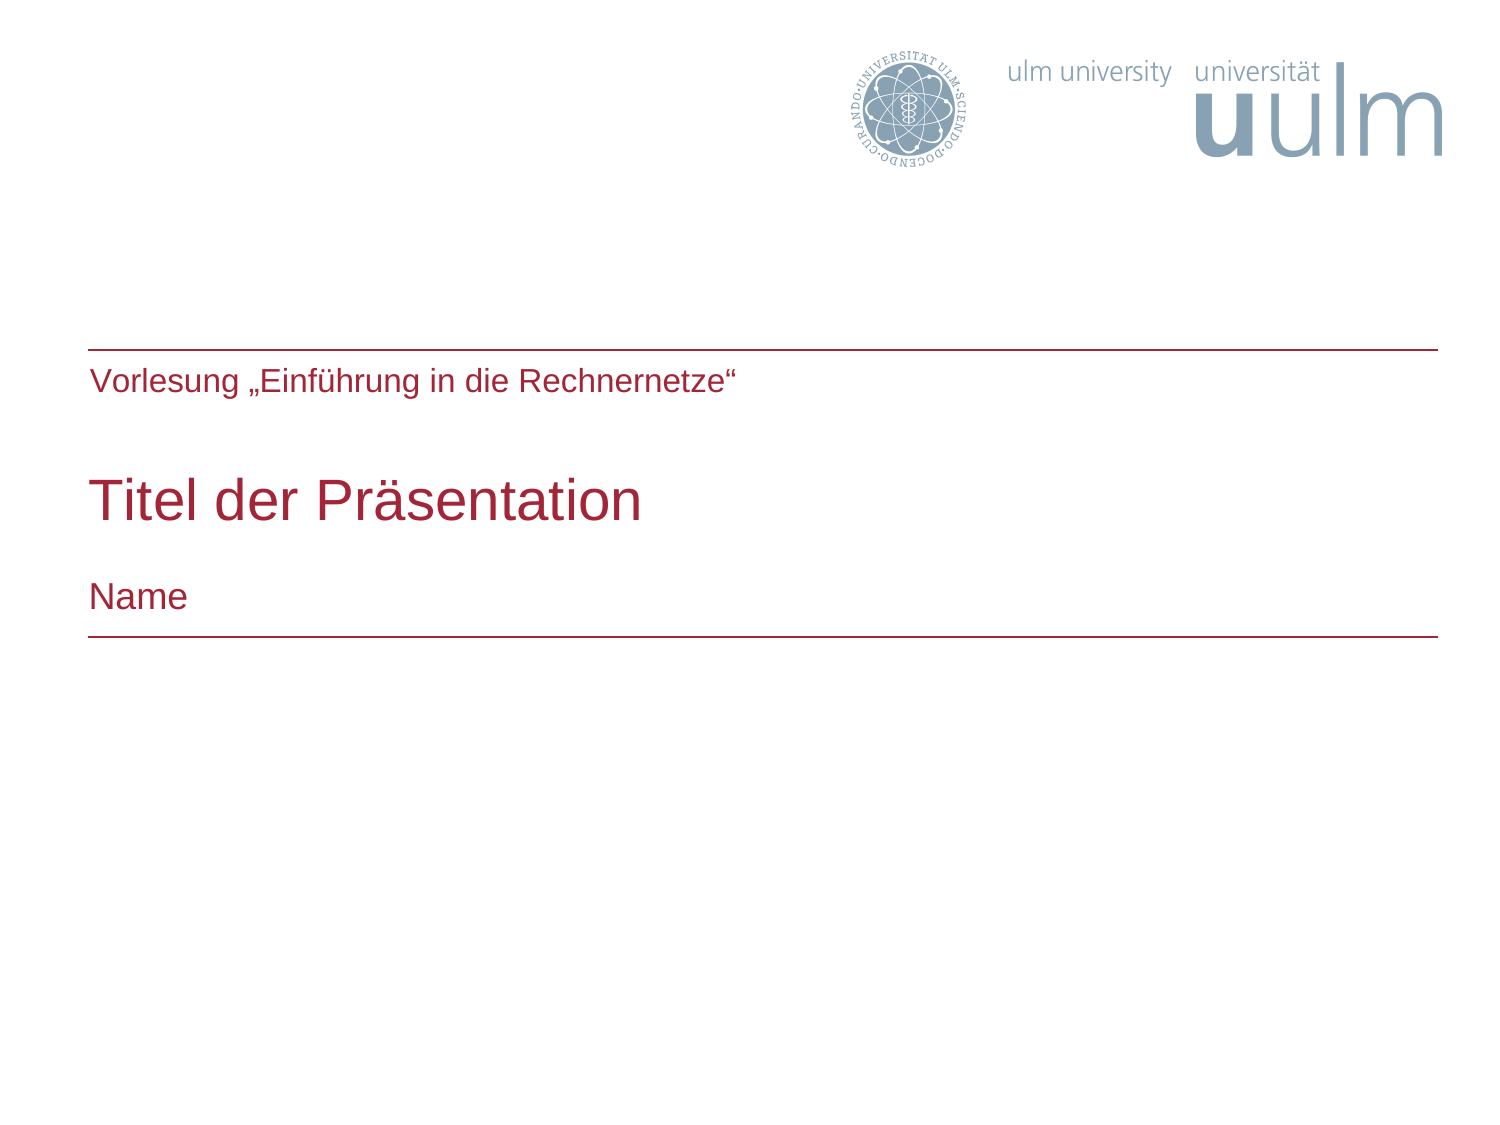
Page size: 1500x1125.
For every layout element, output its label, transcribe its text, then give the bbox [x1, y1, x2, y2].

picture [851, 51, 1442, 167]
text_box Titel der Präsentation Name [88, 468, 1353, 618]
text_box Vorlesung „Einführung in die Rechnernetze“ [75, 350, 1426, 408]
